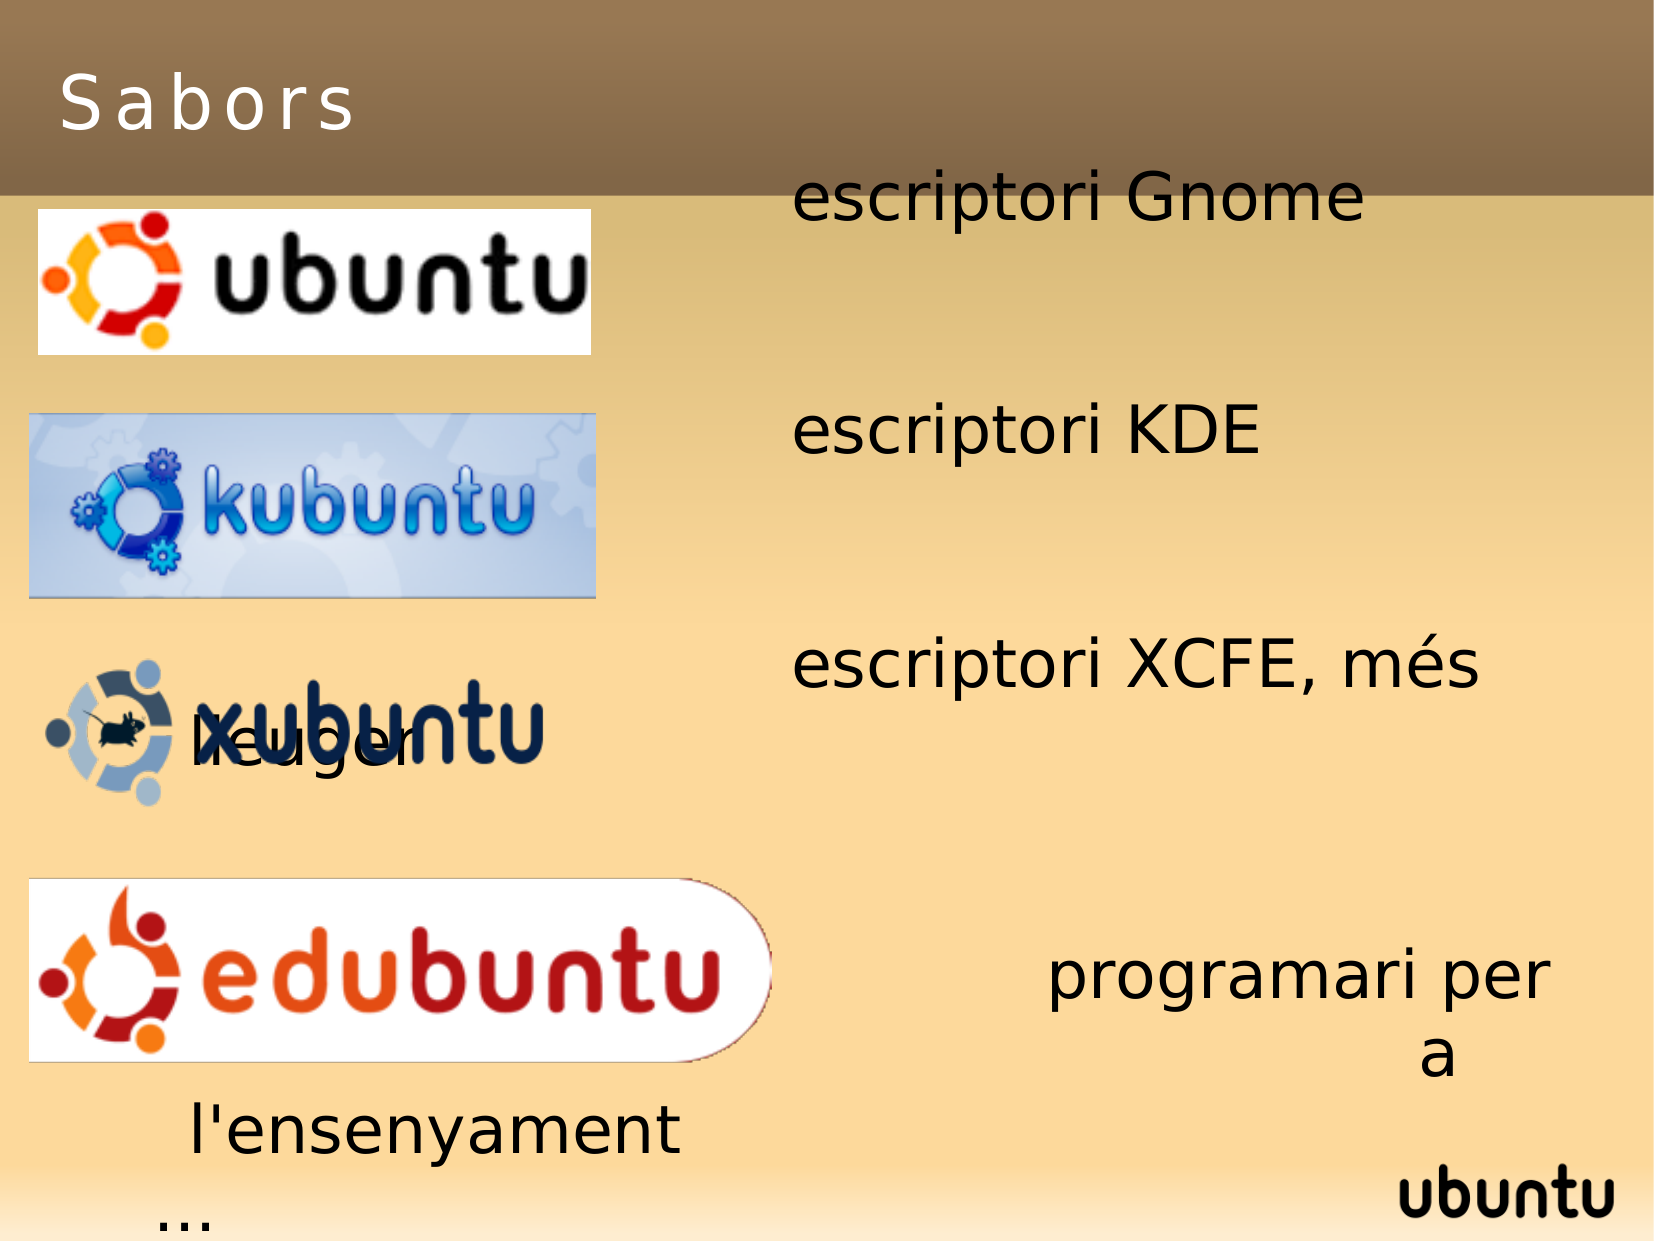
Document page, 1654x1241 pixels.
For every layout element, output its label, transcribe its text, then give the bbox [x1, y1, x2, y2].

title Sabors [59, 29, 1595, 178]
picture [0, 0, 1654, 1241]
subtitle escriptori Gnome escriptori KDE escriptori XCFE, més lleuger programari per a l'ensenyament ... [118, 258, 1607, 1148]
